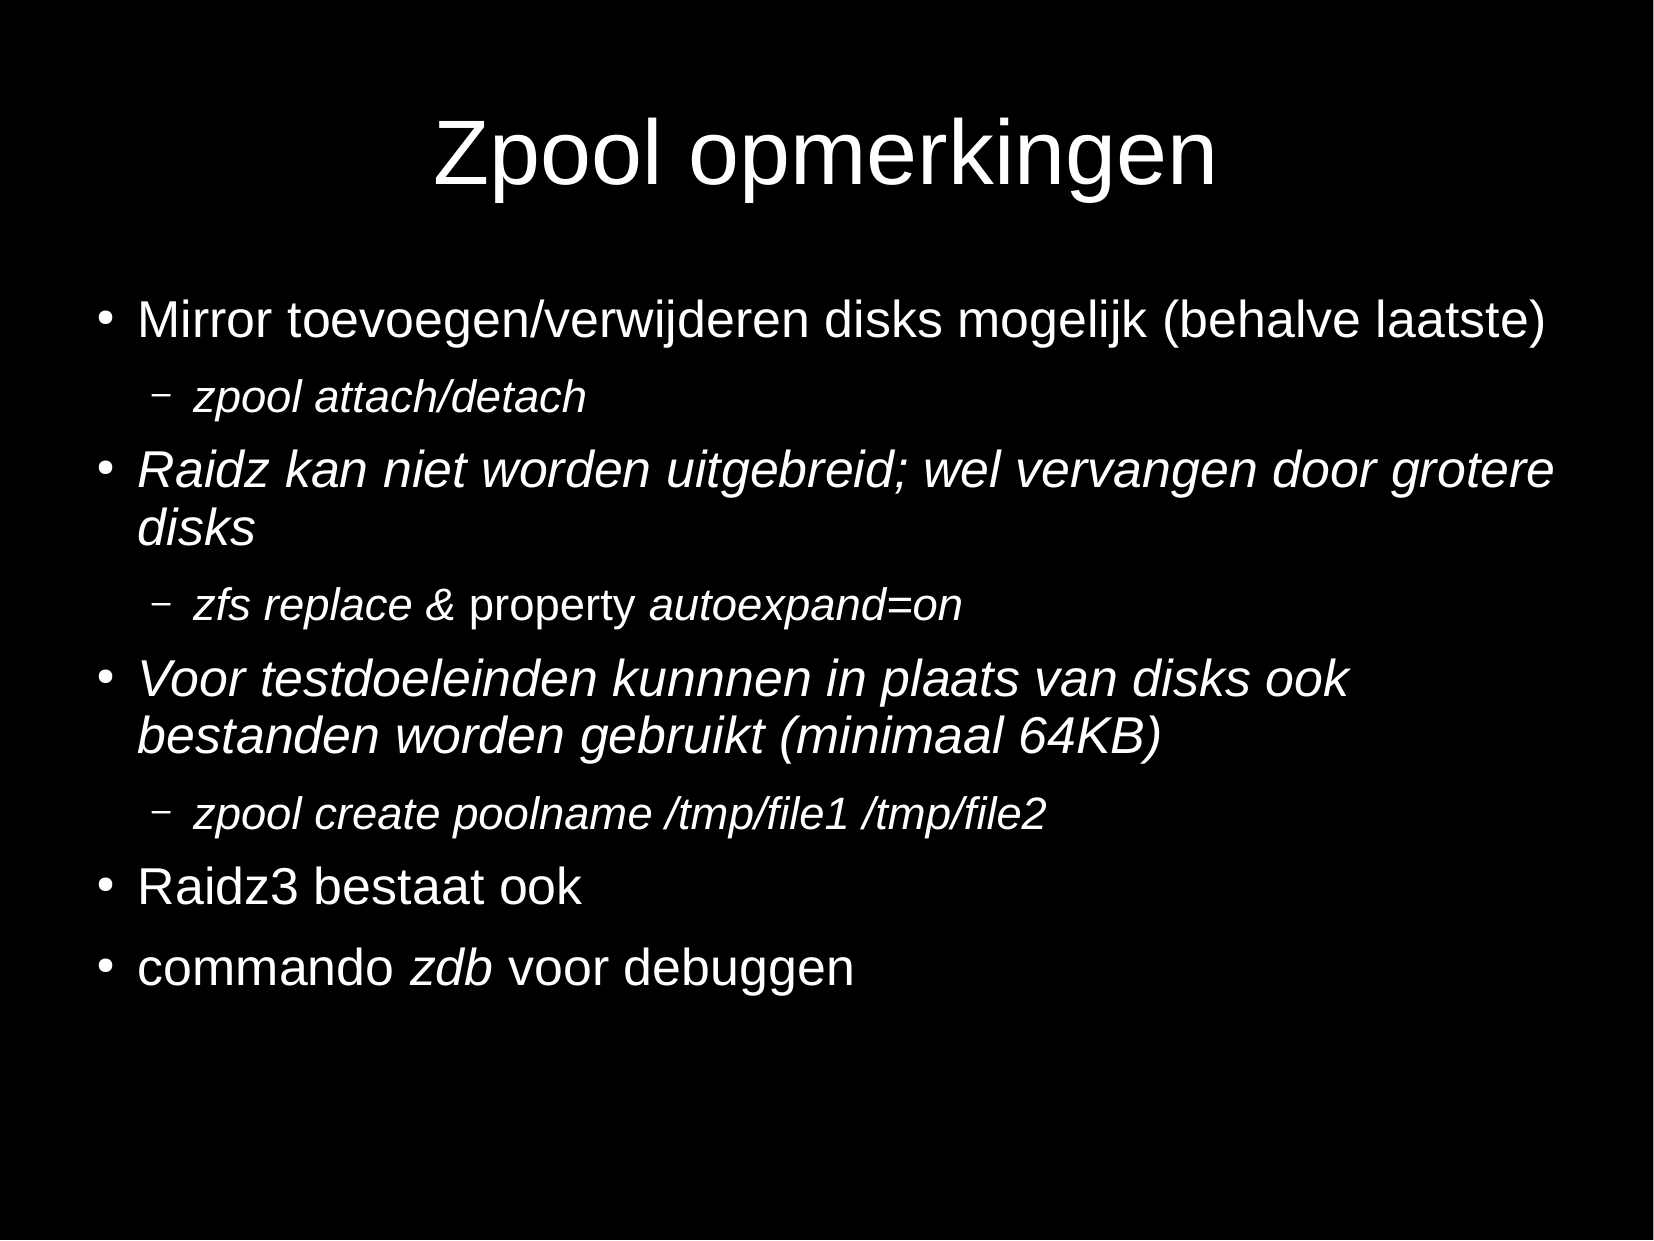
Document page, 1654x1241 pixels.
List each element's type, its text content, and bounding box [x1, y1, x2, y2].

list Mirror toevoegen/verwijderen disks mogelijk (behalve laatste) zpool attach/detach Raidz kan niet worden uitgebreid; wel vervangen door grotere disks zfs replace & property autoexpand=on Voor testdoeleinden kunnnen in plaats van disks ook bestanden worden gebruikt (minimaal 64KB) zpool create poolname /tmp/file1 /tmp/file2 Raidz3 bestaat ook commando zdb voor debuggen [82, 290, 1571, 1010]
title Zpool opmerkingen [82, 49, 1571, 257]
